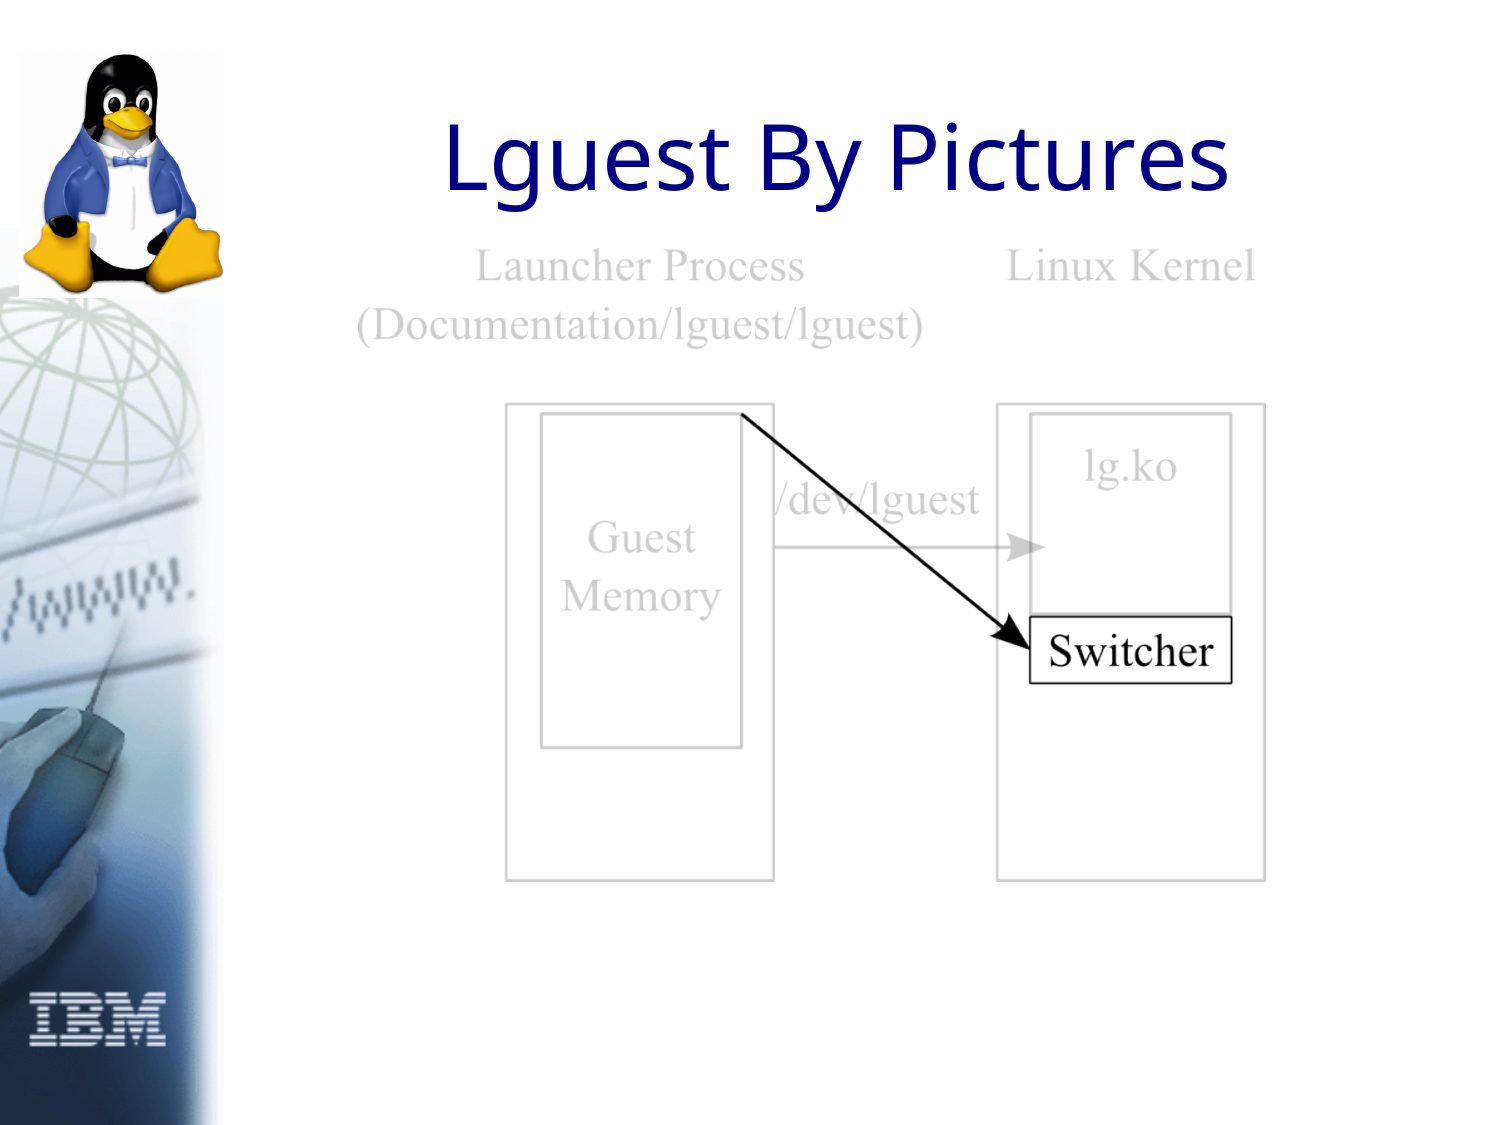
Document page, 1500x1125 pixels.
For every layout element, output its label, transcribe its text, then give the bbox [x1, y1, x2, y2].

title Lguest By Pictures [262, 37, 1413, 273]
picture [358, 248, 1266, 882]
